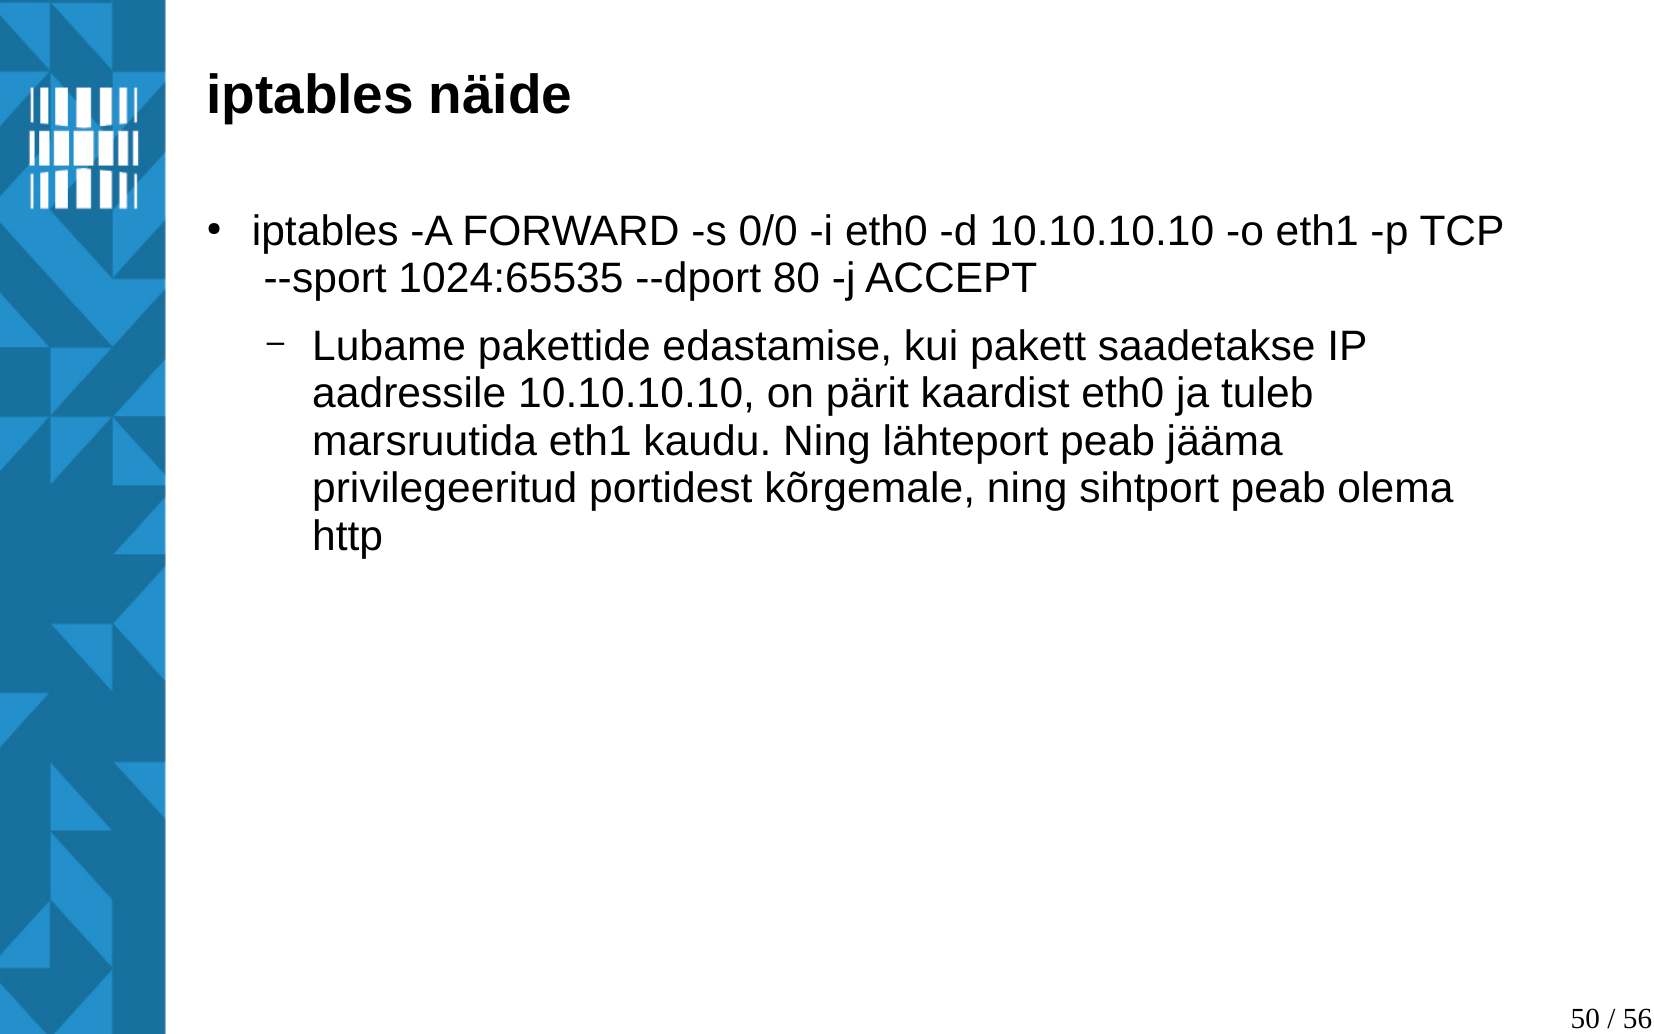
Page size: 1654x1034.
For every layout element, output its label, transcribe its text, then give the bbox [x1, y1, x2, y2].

list iptables -A FORWARD -s 0/0 -i eth0 -d 10.10.10.10 -o eth1 -p TCP --sport 1024:65535 --dport 80 -j ACCEPT Lubame pakettide edastamise, kui pakett saadetakse IP aadressile 10.10.10.10, on pärit kaardist eth0 ja tuleb marsruutida eth1 kaudu. Ning lähteport peab jääma privilegeeritud portidest kõrgemale, ning sihtport peab olema http [191, 206, 1506, 562]
title iptables näide [206, 41, 1483, 148]
